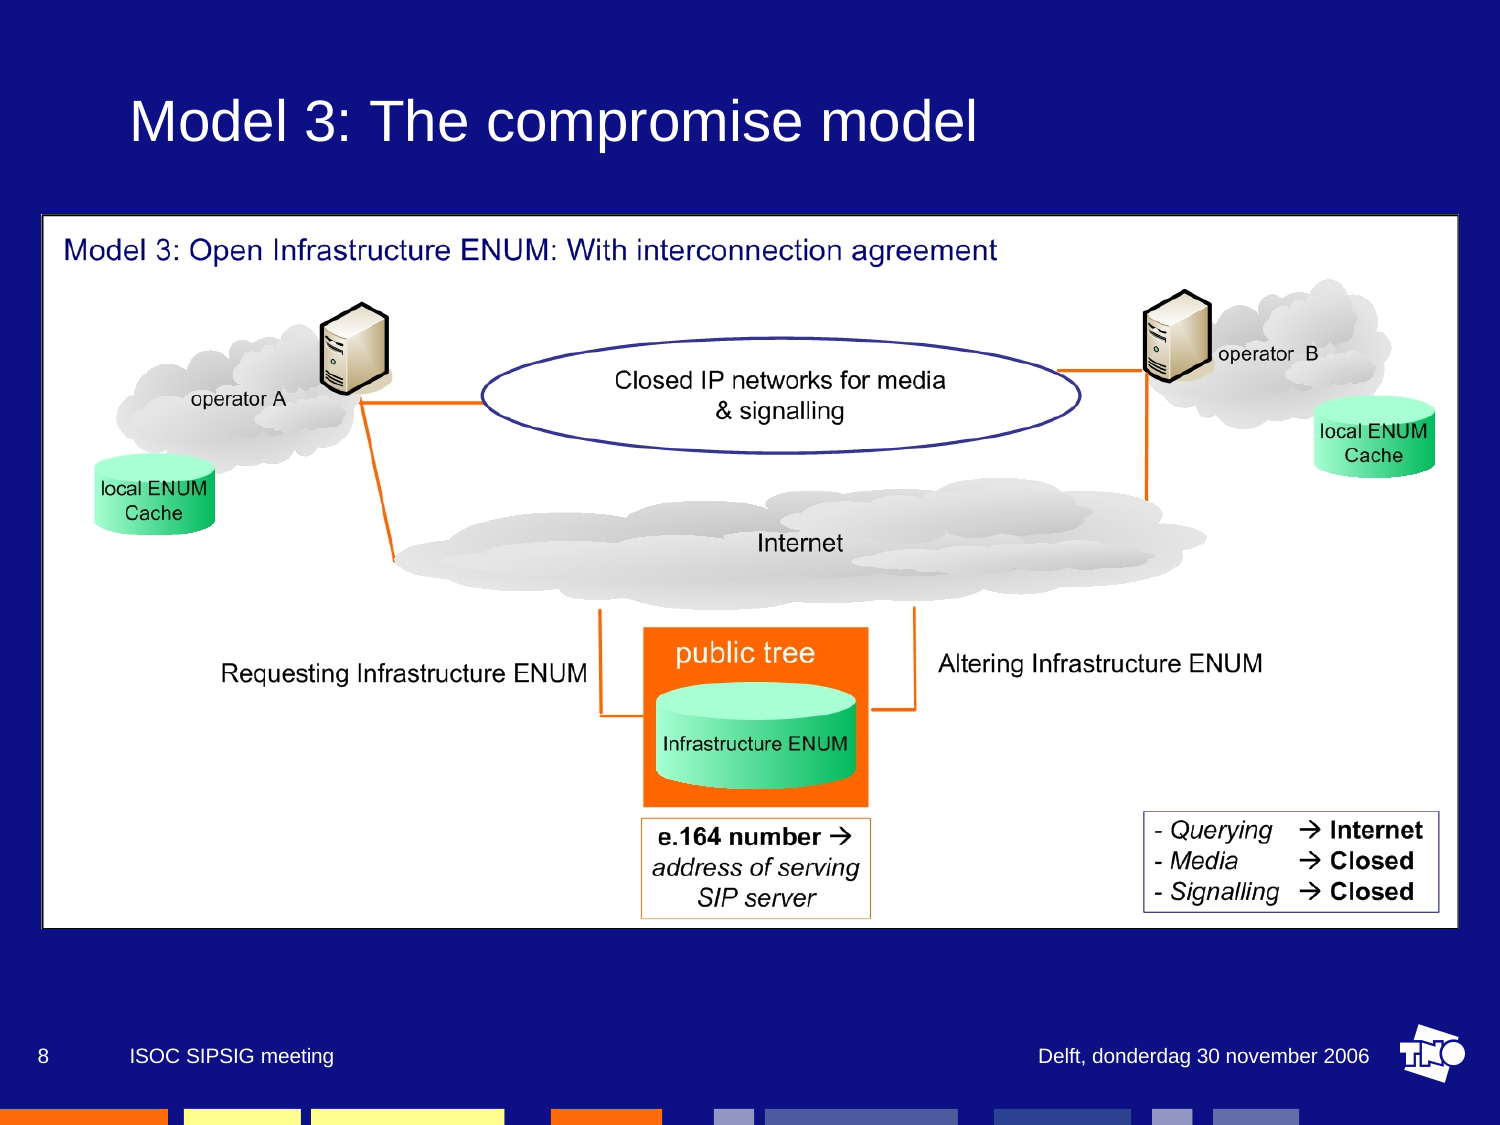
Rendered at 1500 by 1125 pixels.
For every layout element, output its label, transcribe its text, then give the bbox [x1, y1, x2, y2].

picture [41, 214, 1459, 929]
title Model 3: The compromise model [129, 88, 1370, 214]
picture [1400, 1024, 1465, 1083]
